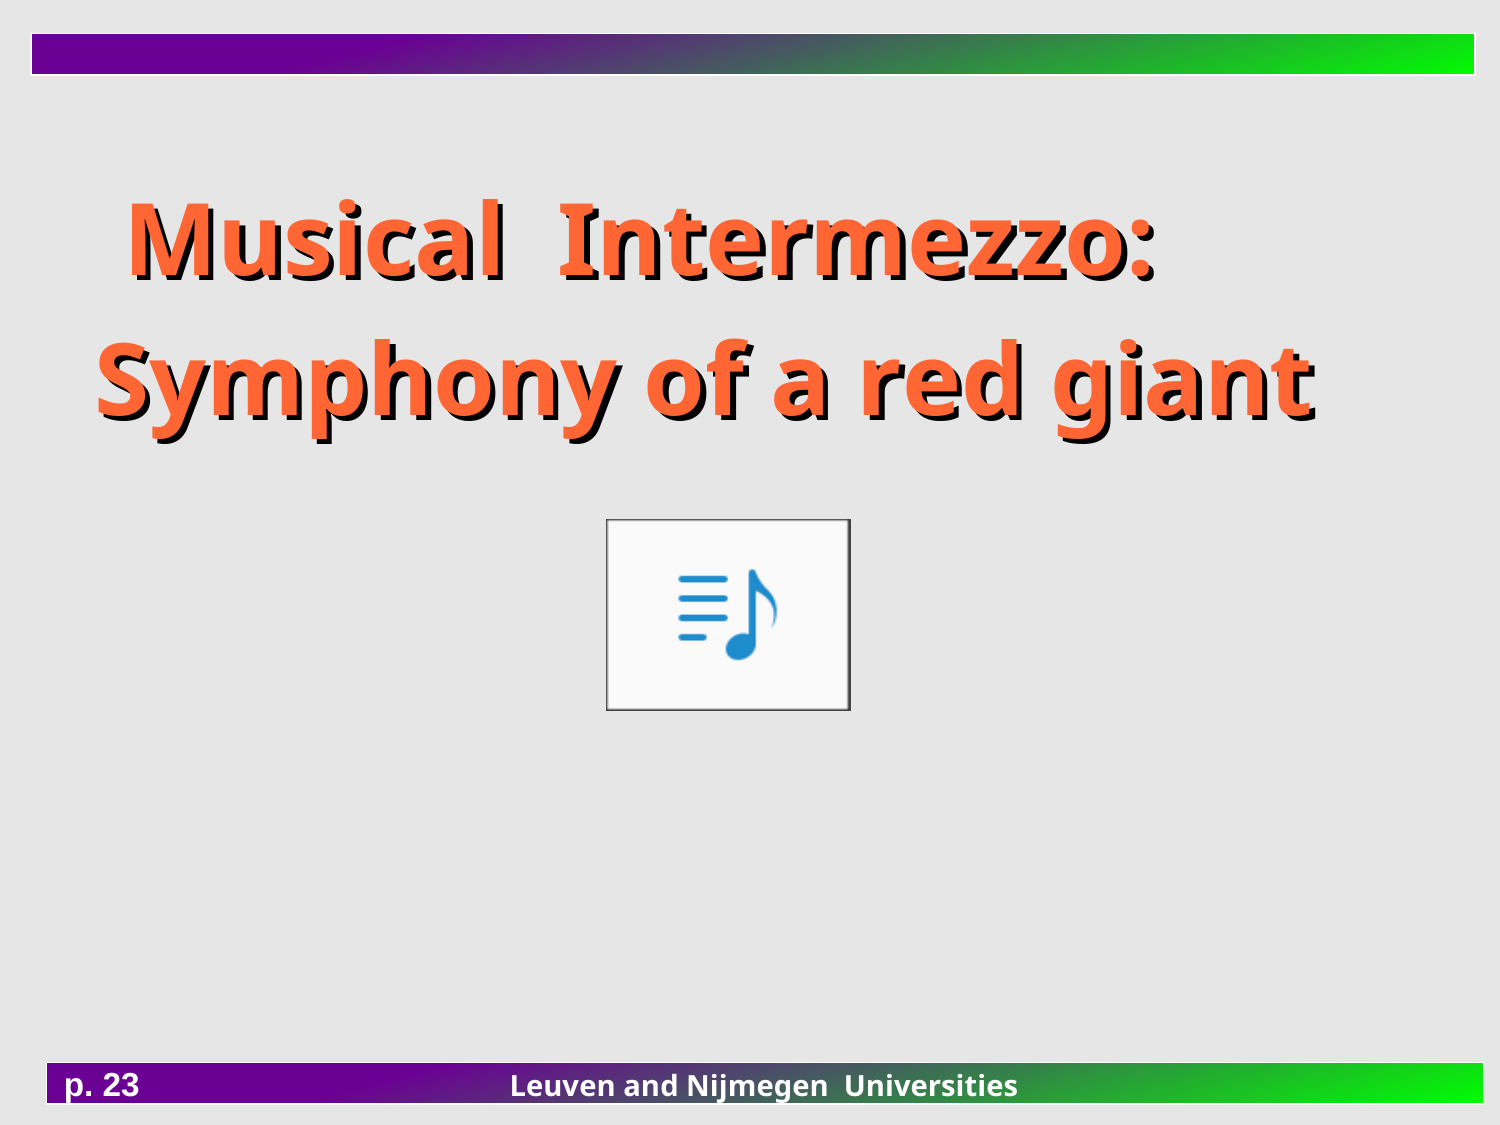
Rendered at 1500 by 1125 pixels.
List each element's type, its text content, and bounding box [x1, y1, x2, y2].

text_box [604, 518, 852, 712]
text_box Musical Intermezzo: Symphony of a red giant [94, 152, 1405, 447]
